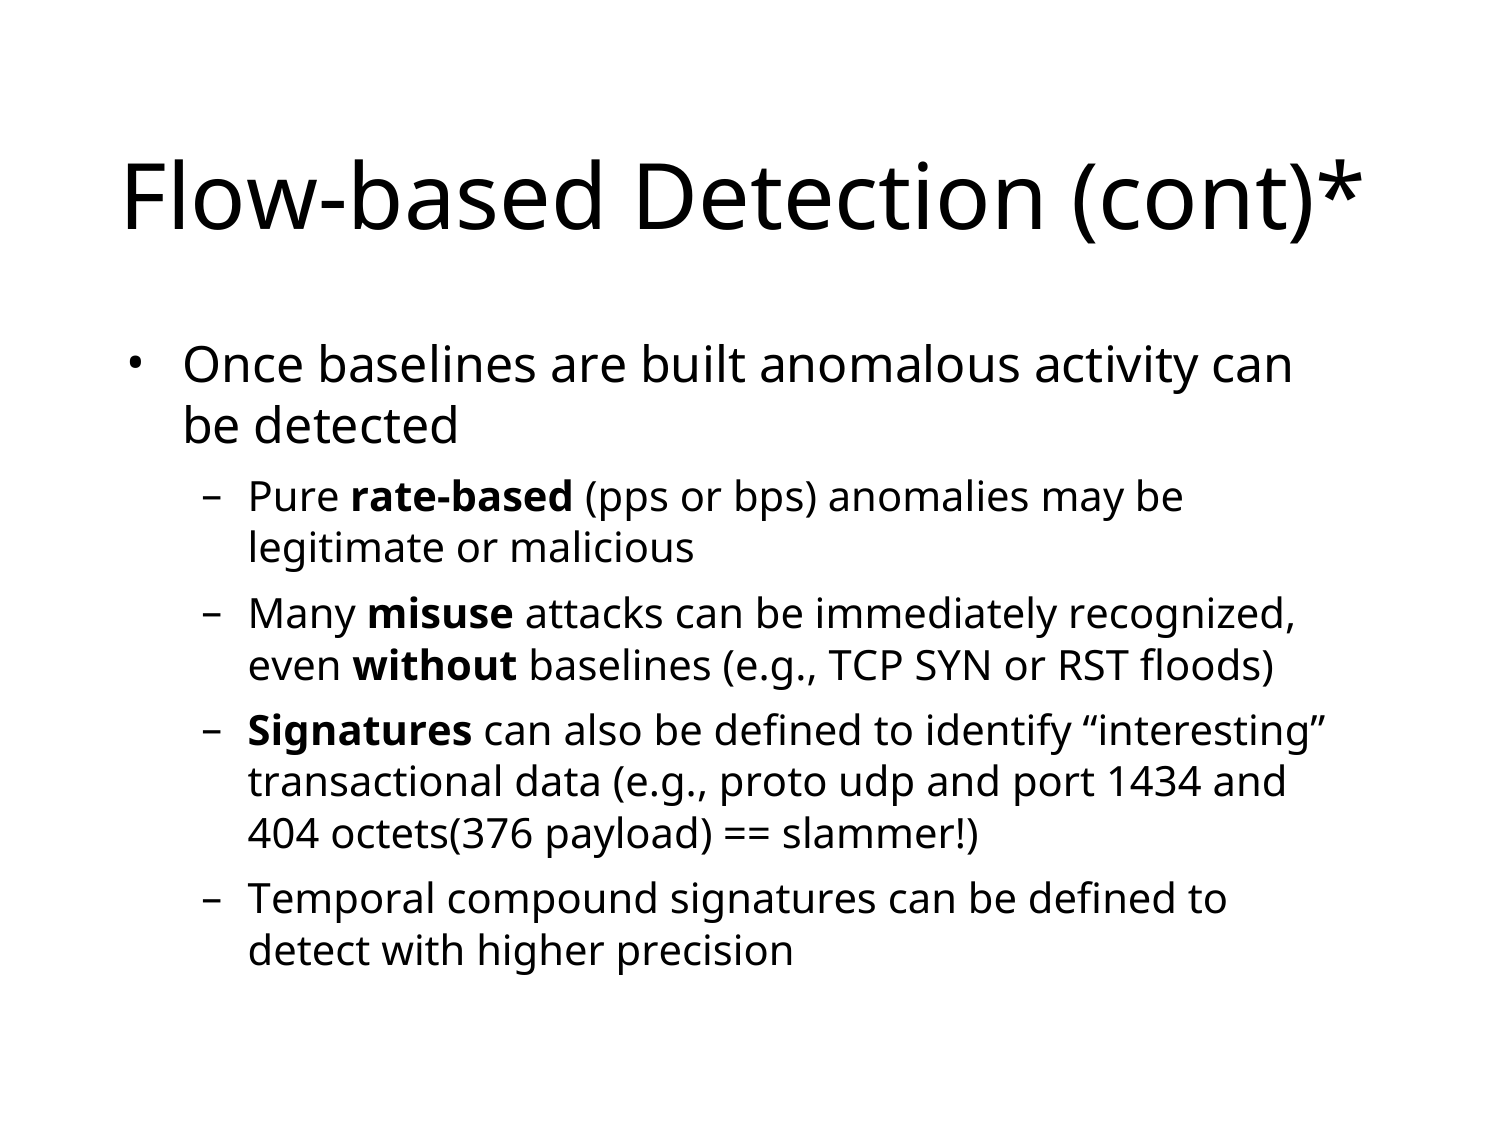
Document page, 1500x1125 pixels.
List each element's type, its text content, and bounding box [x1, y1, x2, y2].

title Flow-based Detection (cont)* [112, 62, 1388, 324]
list Once baselines are built anomalous activity can be detected Pure rate-based (pps or bps) anomalies may be legitimate or malicious Many misuse attacks can be immediately recognized, even without baselines (e.g., TCP SYN or RST floods)‏ Signatures can also be defined to identify “interesting” transactional data (e.g., proto udp and port 1434 and 404 octets(376 payload) == slammer!)‏ Temporal compound signatures can be defined to detect with higher precision [112, 324, 1388, 1011]
